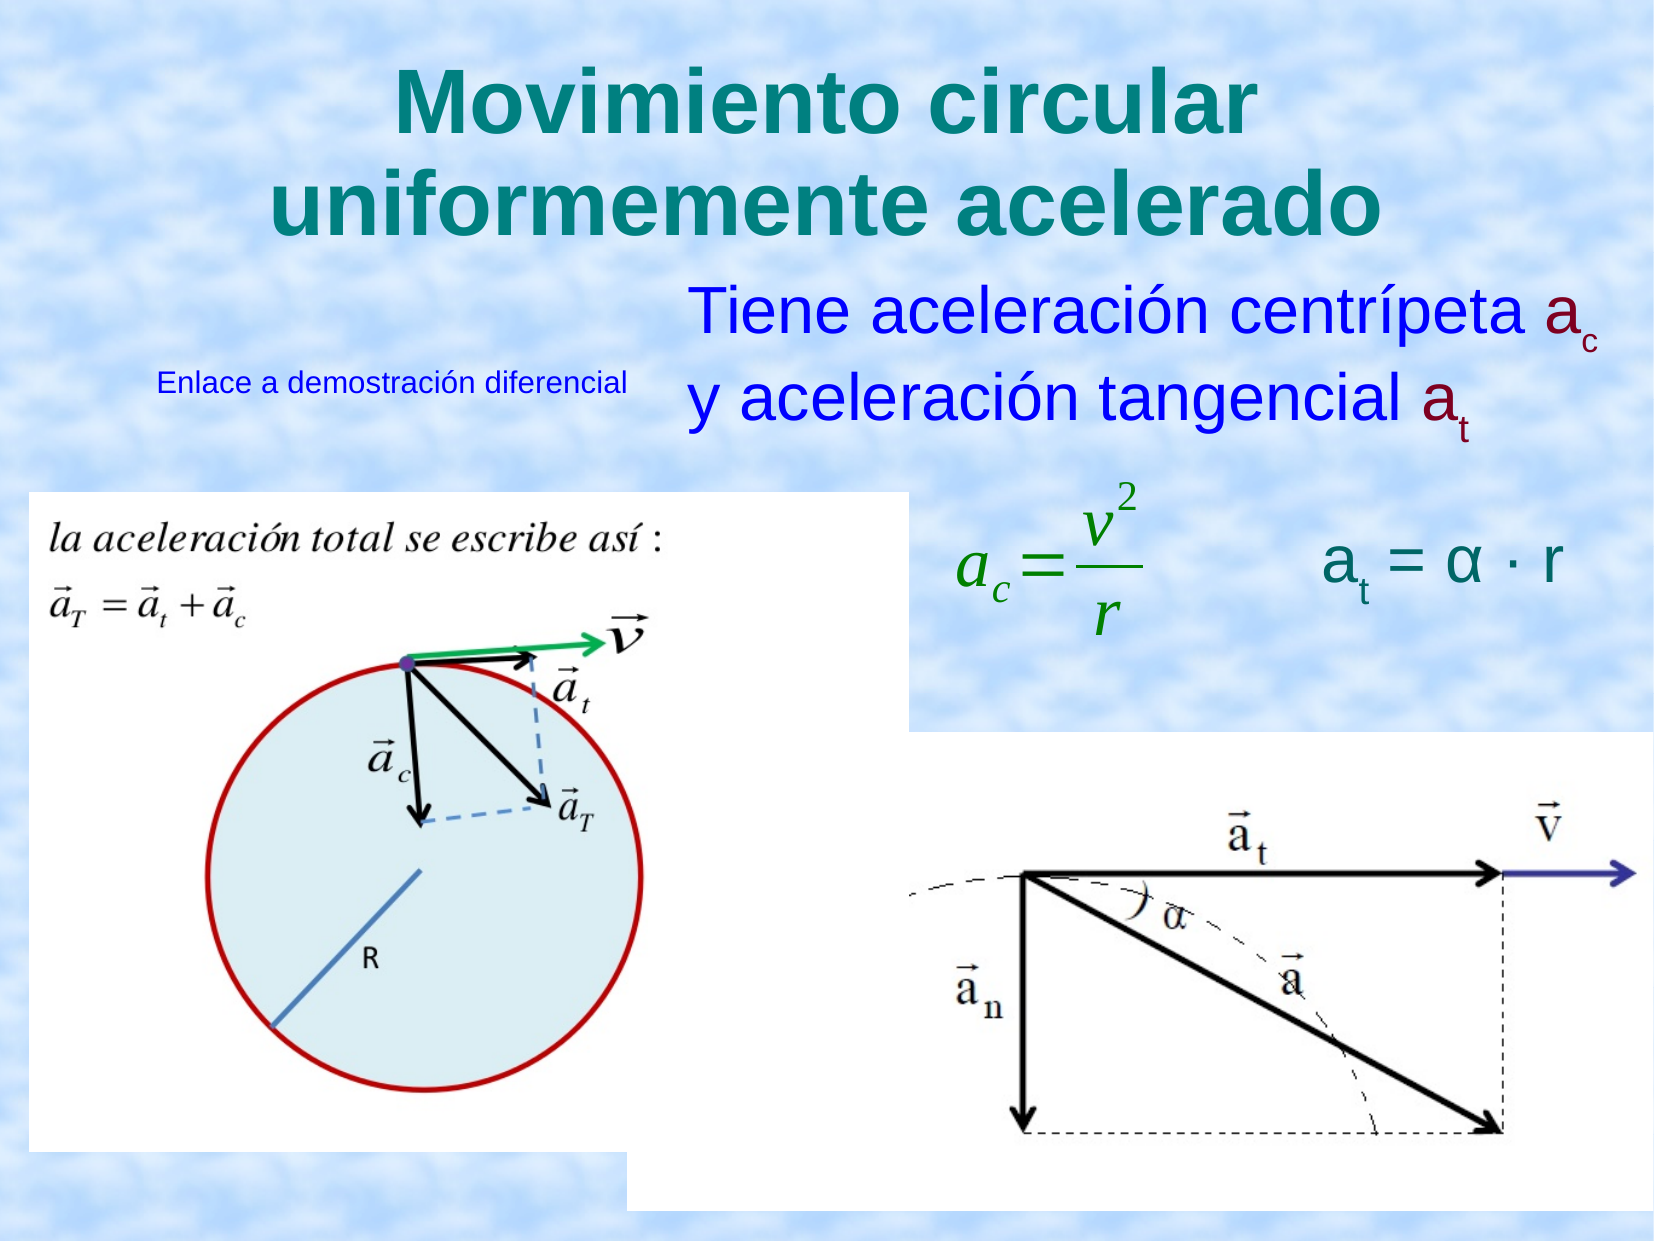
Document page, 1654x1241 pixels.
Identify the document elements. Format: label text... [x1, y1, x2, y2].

chart [948, 472, 1152, 650]
picture [0, 443, 1654, 1241]
text_box at = α · r [1210, 514, 1625, 621]
picture [0, 0, 1654, 357]
title Movimiento circular uniformemente acelerado [82, 49, 1571, 257]
text_box Enlace a demostración diferencial [0, 357, 768, 443]
text_box Tiene aceleración centrípeta ac y aceleración tangencial at [531, 265, 1654, 459]
text_box [909, 700, 1565, 1034]
